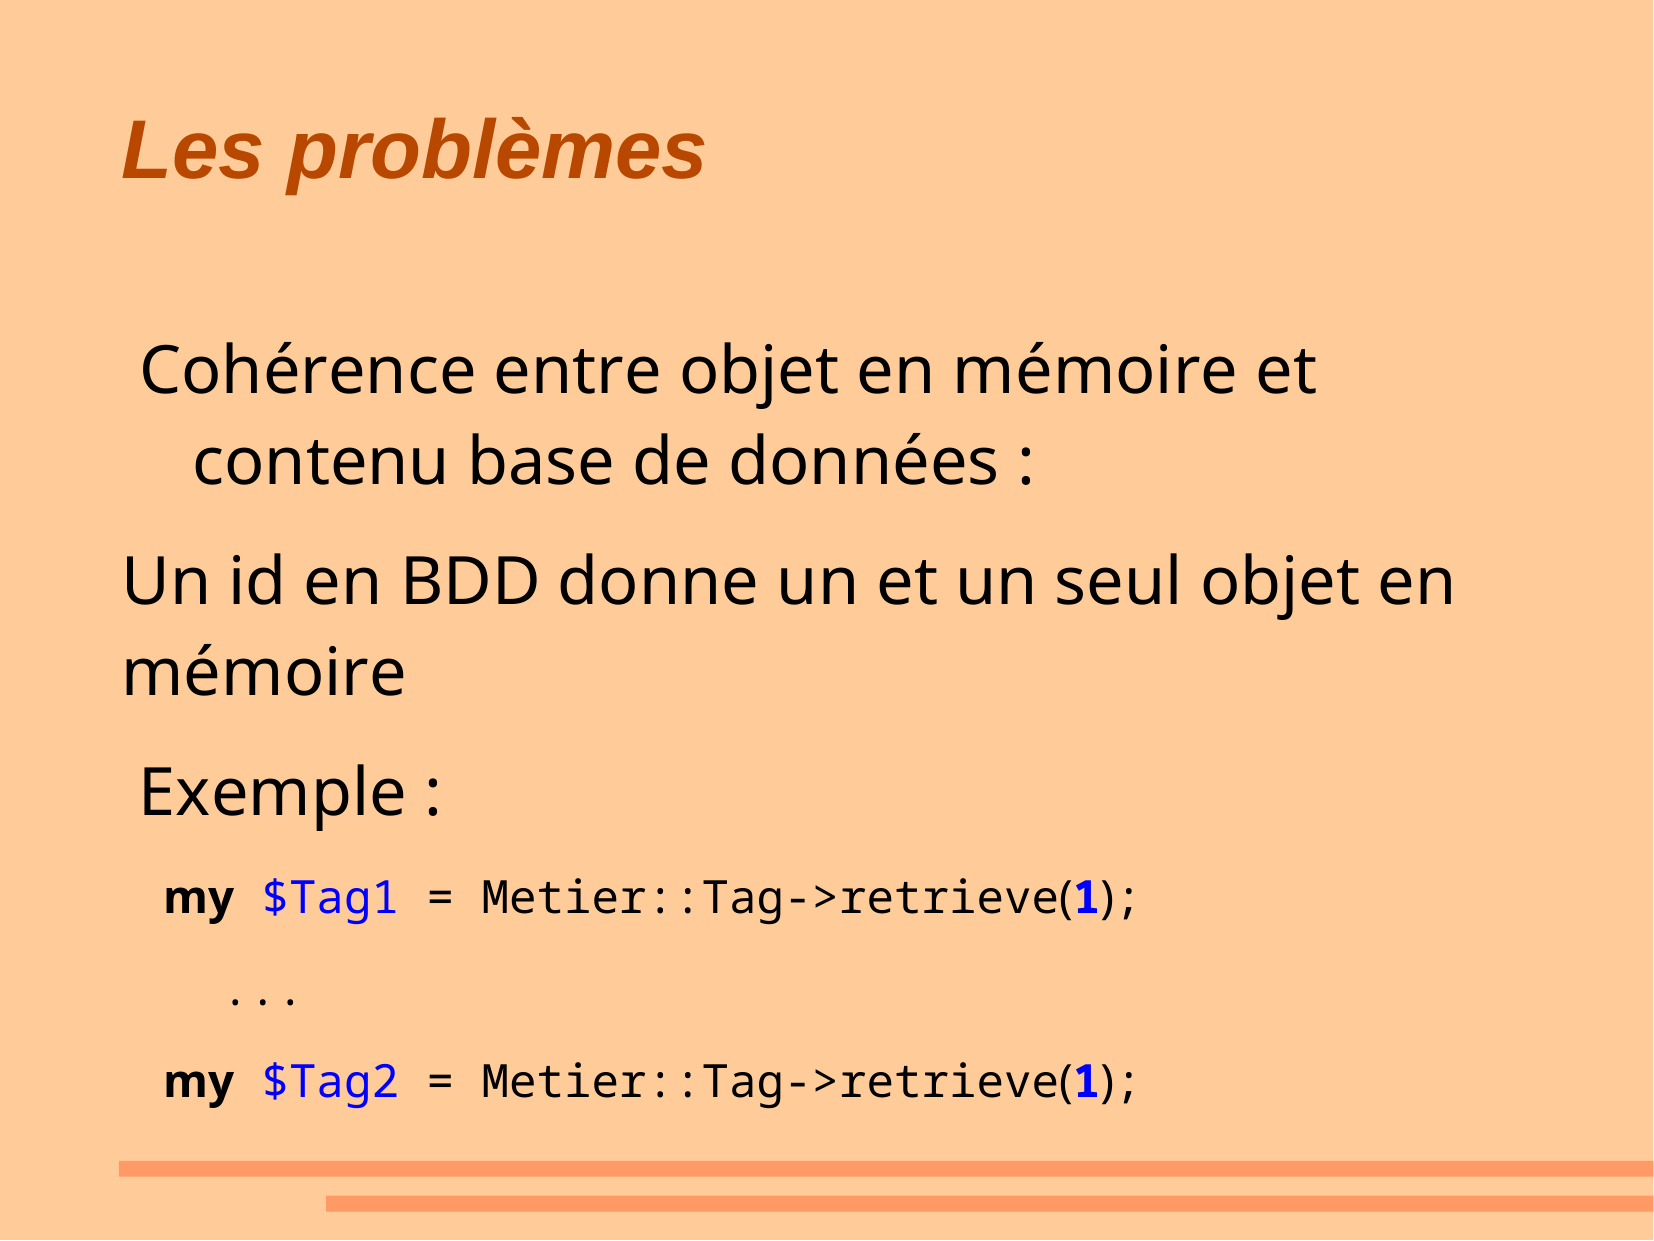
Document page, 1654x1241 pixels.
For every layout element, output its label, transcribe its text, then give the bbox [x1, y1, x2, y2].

title Les problèmes [121, 46, 1534, 254]
list Cohérence entre objet en mémoire et contenu base de données : Un id en BDD donne un et un seul objet en mémoire Exemple : my $Tag1 = Metier::Tag->retrieve(1); ... my $Tag2 = Metier::Tag->retrieve(1); [121, 322, 1561, 1123]
